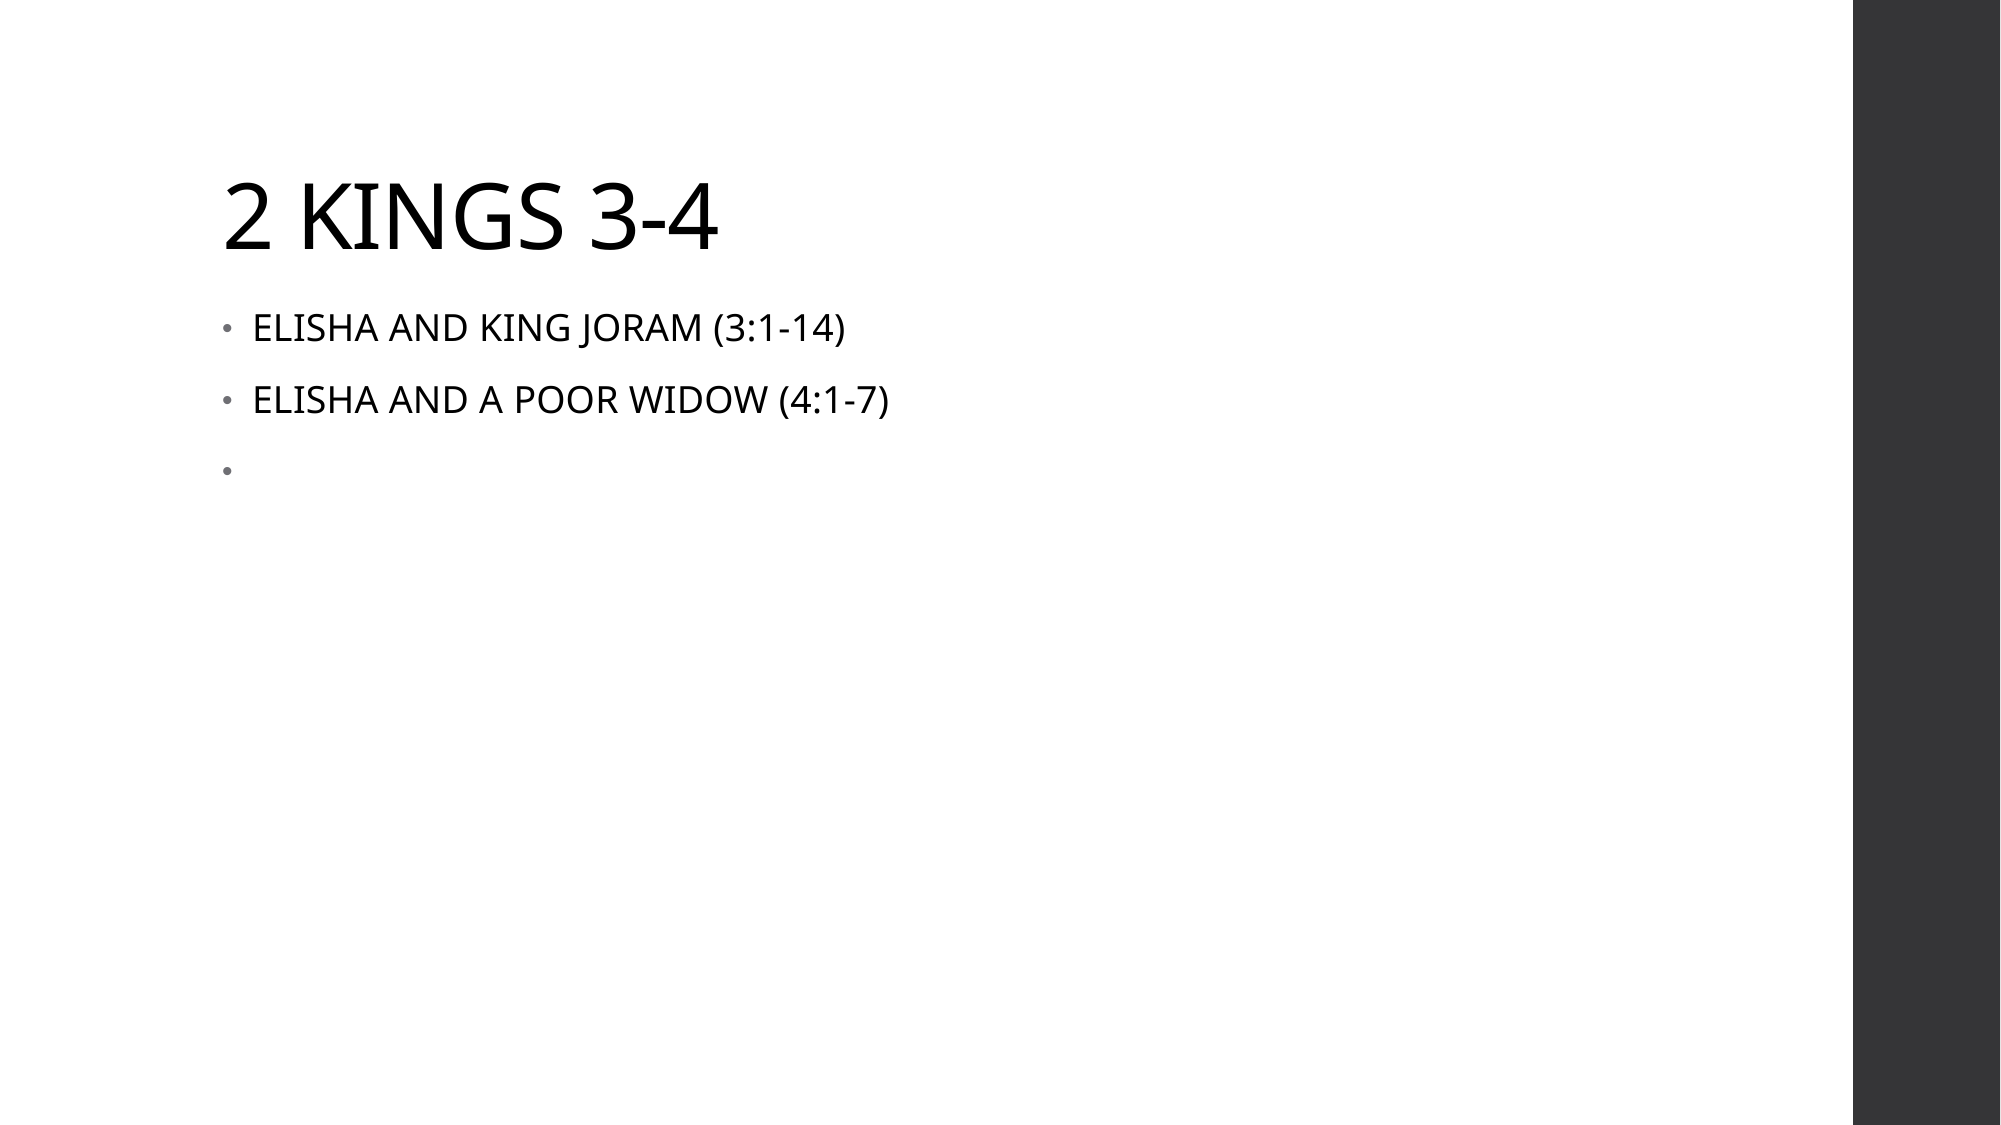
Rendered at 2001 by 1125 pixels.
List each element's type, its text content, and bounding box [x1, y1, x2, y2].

list ELISHA AND KING JORAM (3:1-14) ELISHA AND A POOR WIDOW (4:1-7) [206, 299, 1617, 1014]
title 2 KINGS 3-4 [206, 60, 1797, 278]
